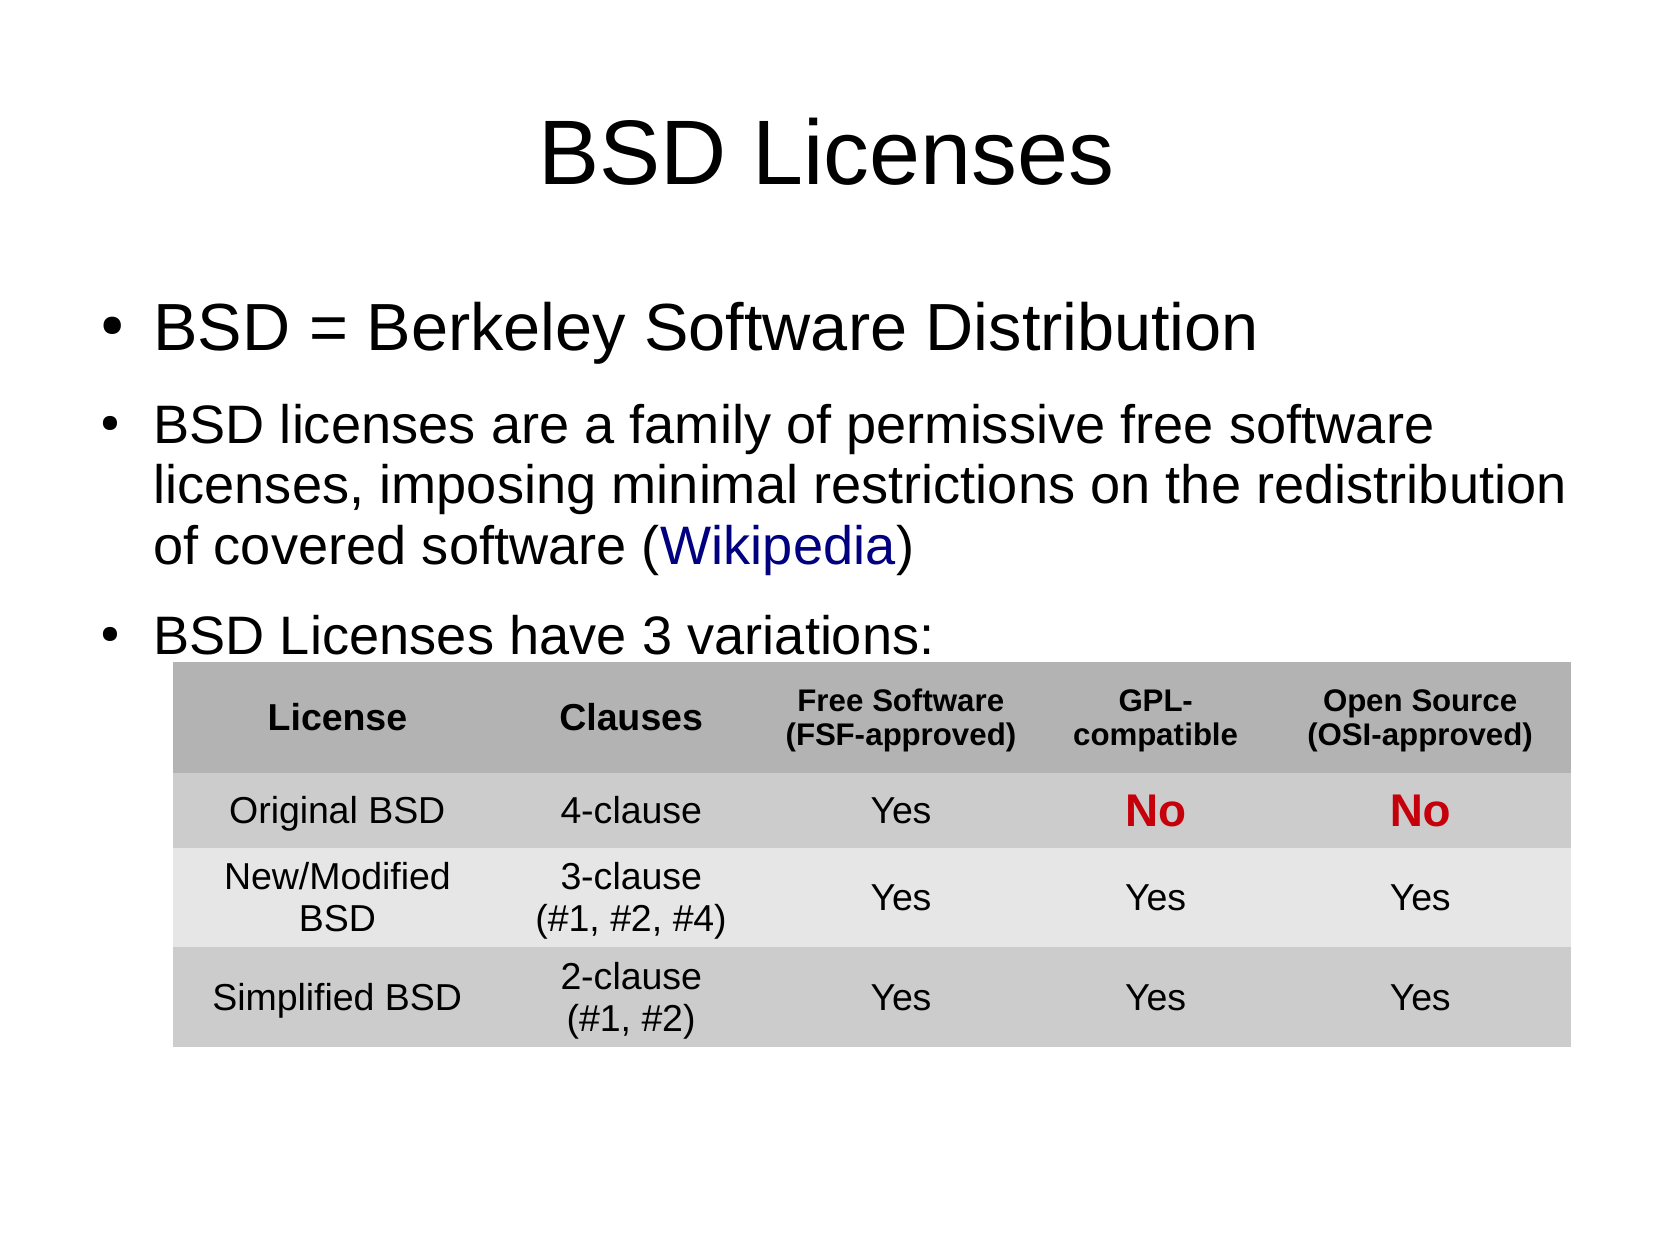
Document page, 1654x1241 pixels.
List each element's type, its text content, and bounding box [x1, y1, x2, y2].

table_cell 3-clause (#1, #2, #4) [502, 848, 760, 947]
table_cell Yes [760, 773, 1042, 848]
table_cell Yes [760, 848, 1042, 947]
table_header GPL-compatible [1042, 662, 1270, 773]
table_cell Original BSD [173, 773, 502, 848]
table_cell 4-clause [502, 773, 760, 848]
table_header Clauses [502, 662, 760, 773]
table_cell Simplified BSD [173, 947, 502, 1047]
table_cell Yes [1042, 947, 1270, 1047]
list BSD = Berkeley Software Distribution BSD licenses are a family of permissive free software licenses, imposing minimal restrictions on the redistribution of covered software (Wikipedia) BSD Licenses have 3 variations: [82, 290, 1571, 676]
table_header Open Source (OSI-approved) [1270, 662, 1571, 773]
table_cell Yes [1270, 848, 1571, 947]
table_cell Yes [1042, 848, 1270, 947]
title BSD Licenses [82, 49, 1571, 257]
table_header Free Software (FSF-approved) [760, 662, 1042, 773]
table_cell No [1270, 773, 1571, 848]
table_header License [173, 662, 502, 773]
table_cell No [1042, 773, 1270, 848]
table_cell Yes [760, 947, 1042, 1047]
table_cell New/Modified BSD [173, 848, 502, 947]
table_cell 2-clause (#1, #2) [502, 947, 760, 1047]
table_cell Yes [1270, 947, 1571, 1047]
